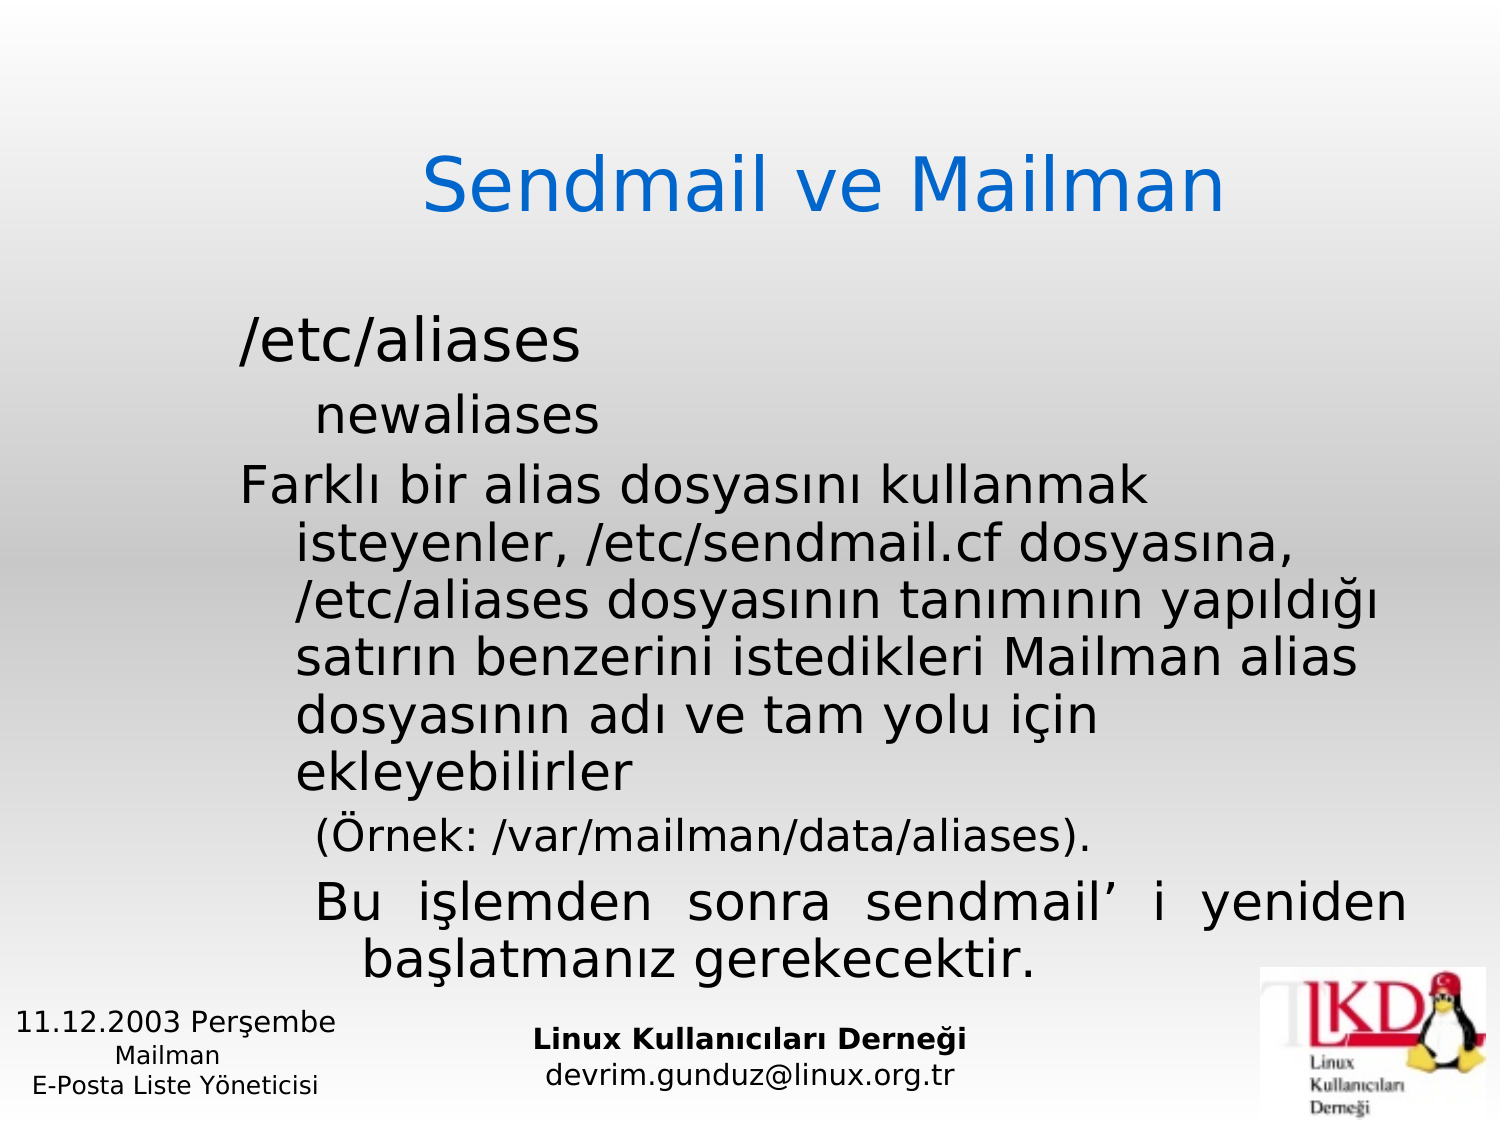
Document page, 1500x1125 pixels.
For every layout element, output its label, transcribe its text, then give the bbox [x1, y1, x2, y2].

title Sendmail ve Mailman [224, 49, 1425, 237]
picture [1260, 967, 1486, 1120]
list /etc/aliases newaliases Farklı bir alias dosyasını kullanmak isteyenler, /etc/sendmail.cf dosyasına, /etc/aliases dosyasının tanımının yapıldığı satırın benzerini istedikleri Mailman alias dosyasının adı ve tam yolu için ekleyebilirler (Örnek: /var/mailman/data/aliases). Bu işlemden sonra sendmail’ i yeniden başlatmanız gerekecektir. [224, 299, 1425, 1001]
